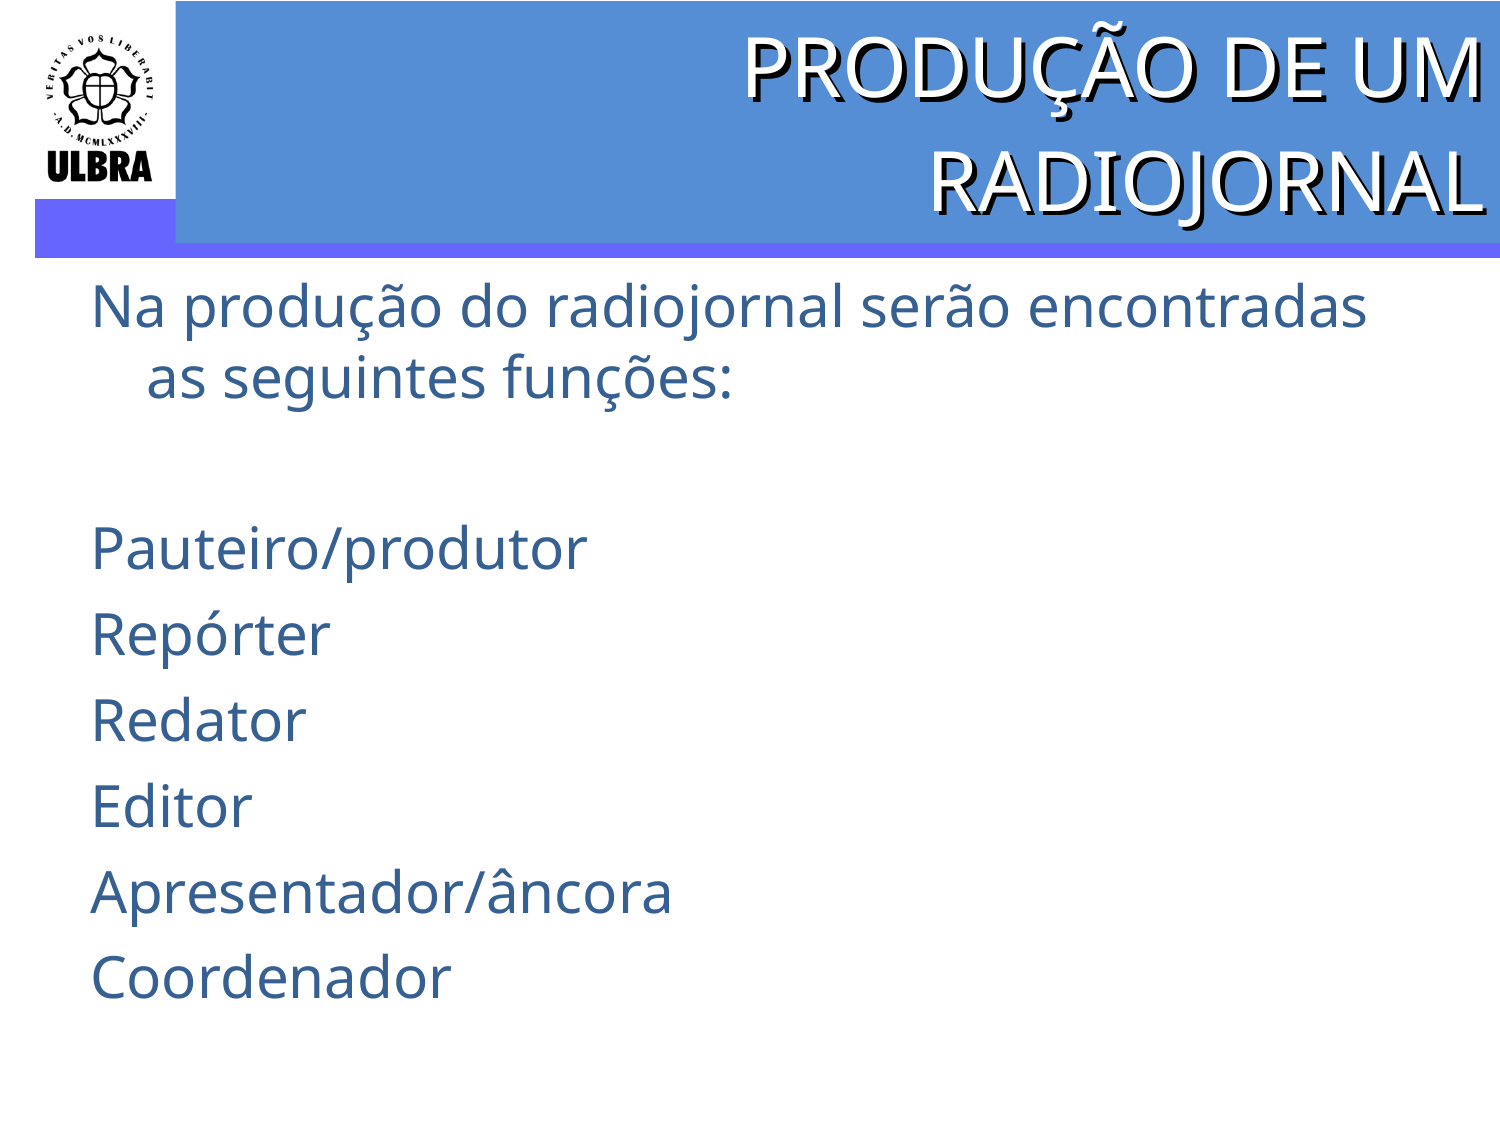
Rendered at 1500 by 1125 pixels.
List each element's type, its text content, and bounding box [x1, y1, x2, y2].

picture [46, 35, 153, 182]
list Na produção do radiojornal serão encontradas as seguintes funções: Pauteiro/produtor Repórter Redator Editor Apresentador/âncora Coordenador [75, 262, 1426, 1024]
title PRODUÇÃO DE UM RADIOJORNAL [175, 14, 1500, 230]
